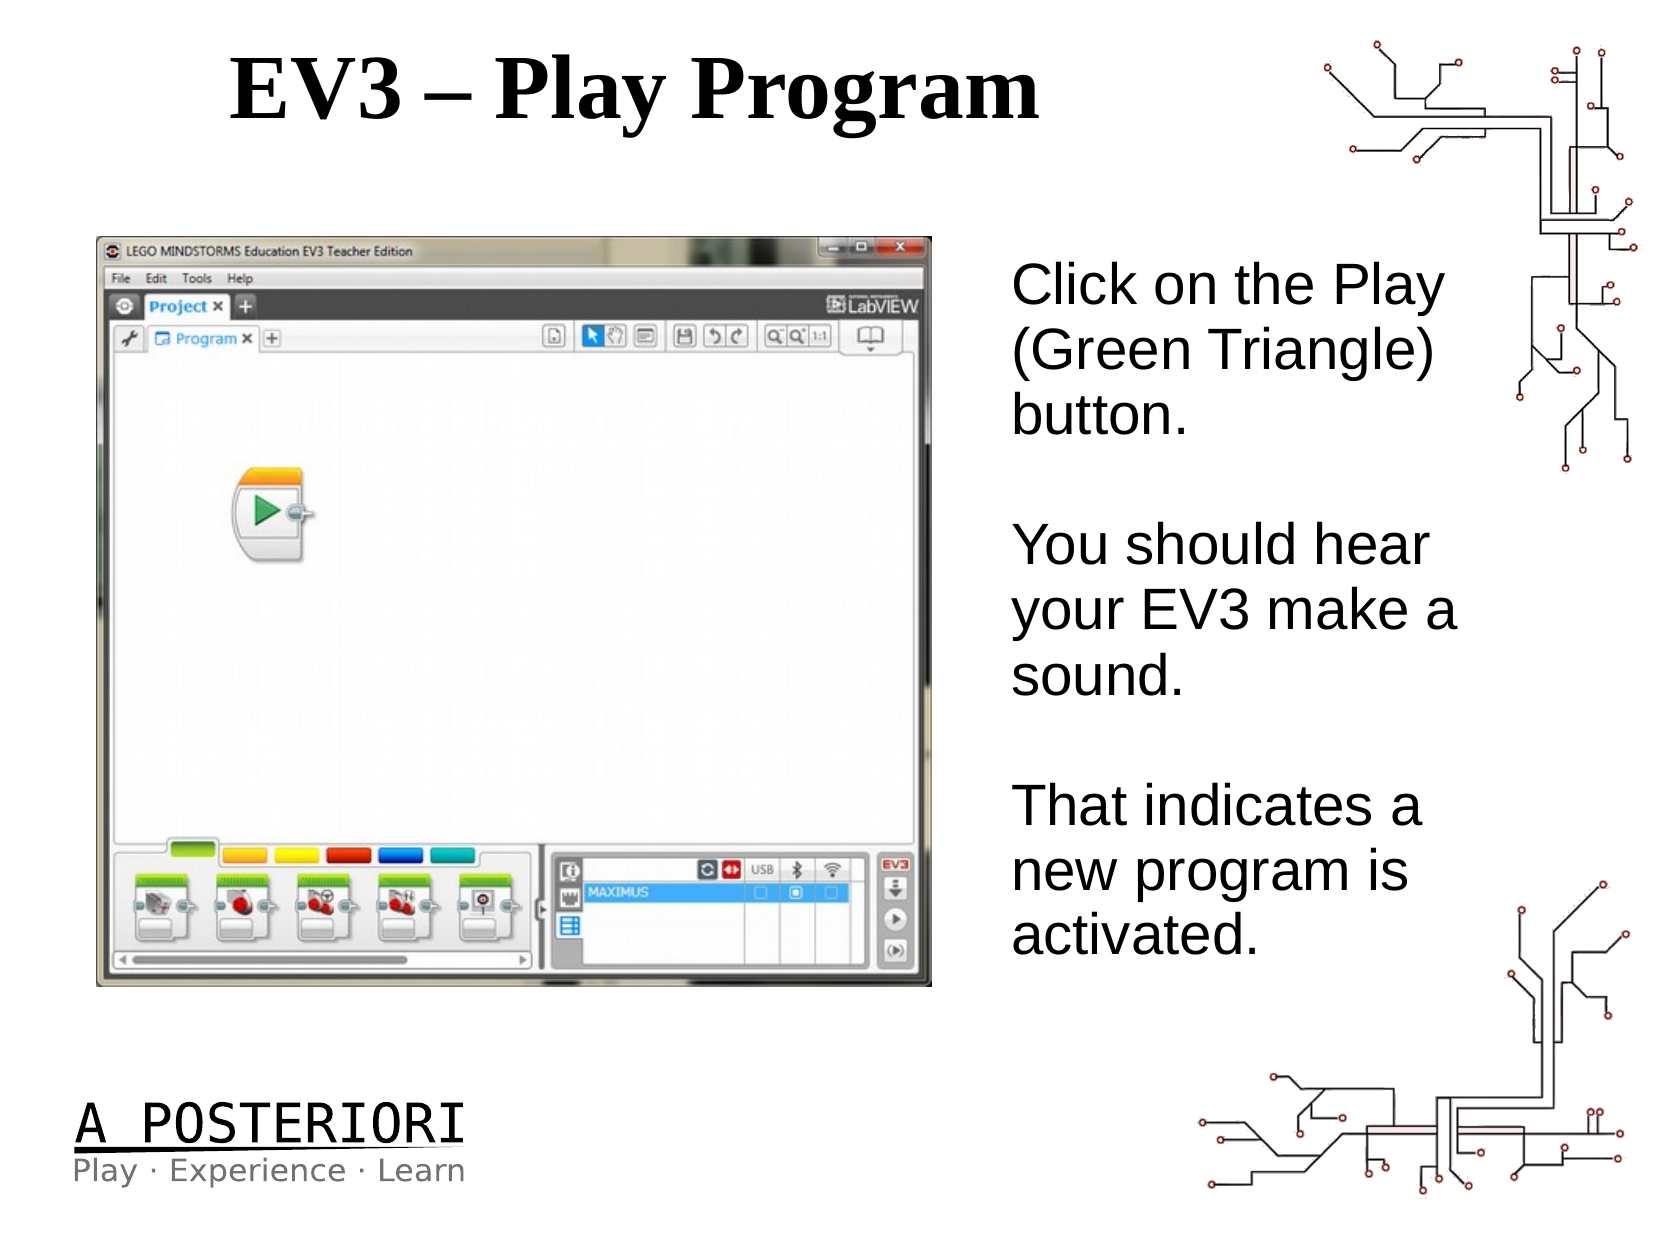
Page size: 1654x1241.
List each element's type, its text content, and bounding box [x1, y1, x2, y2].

text_box Click on the Play (Green Triangle) button. You should hear your EV3 make a sound. That indicates a new program is activated. [996, 244, 1492, 1037]
picture [1305, 35, 1643, 496]
title EV3 – Play Program [11, 0, 1261, 190]
picture [1175, 862, 1636, 1201]
picture [73, 1101, 466, 1189]
picture [96, 236, 932, 987]
